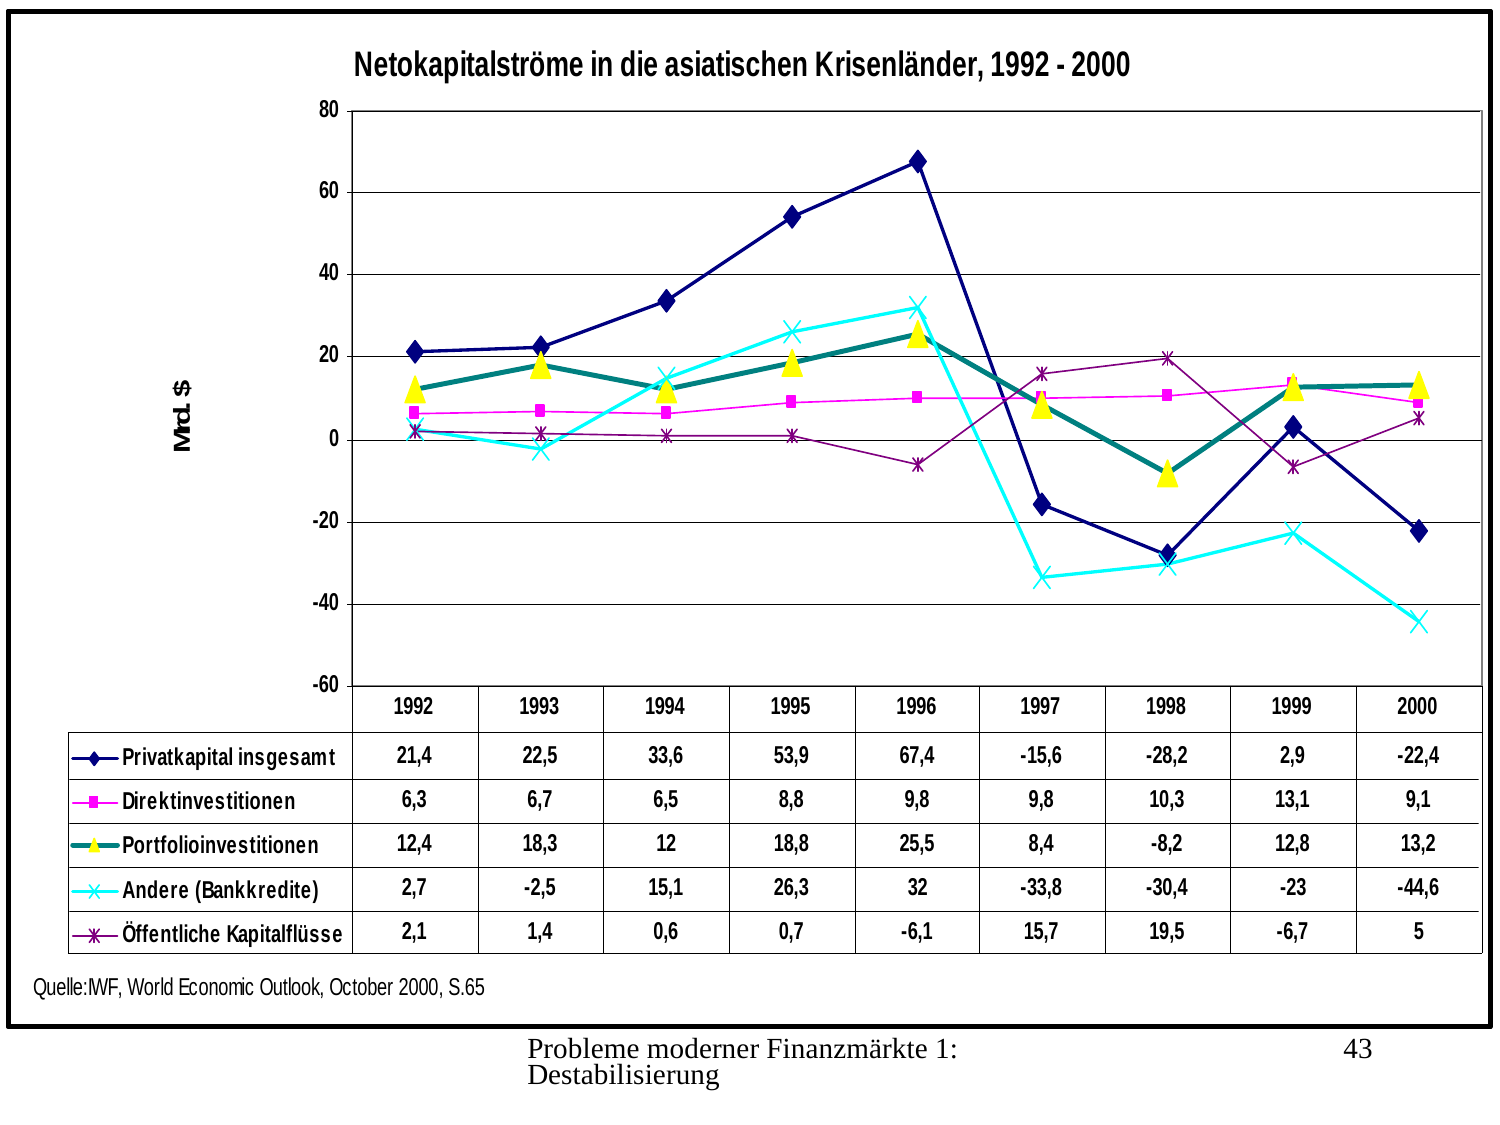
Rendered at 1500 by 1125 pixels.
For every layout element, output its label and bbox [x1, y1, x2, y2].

chart [0, 0, 1500, 1038]
